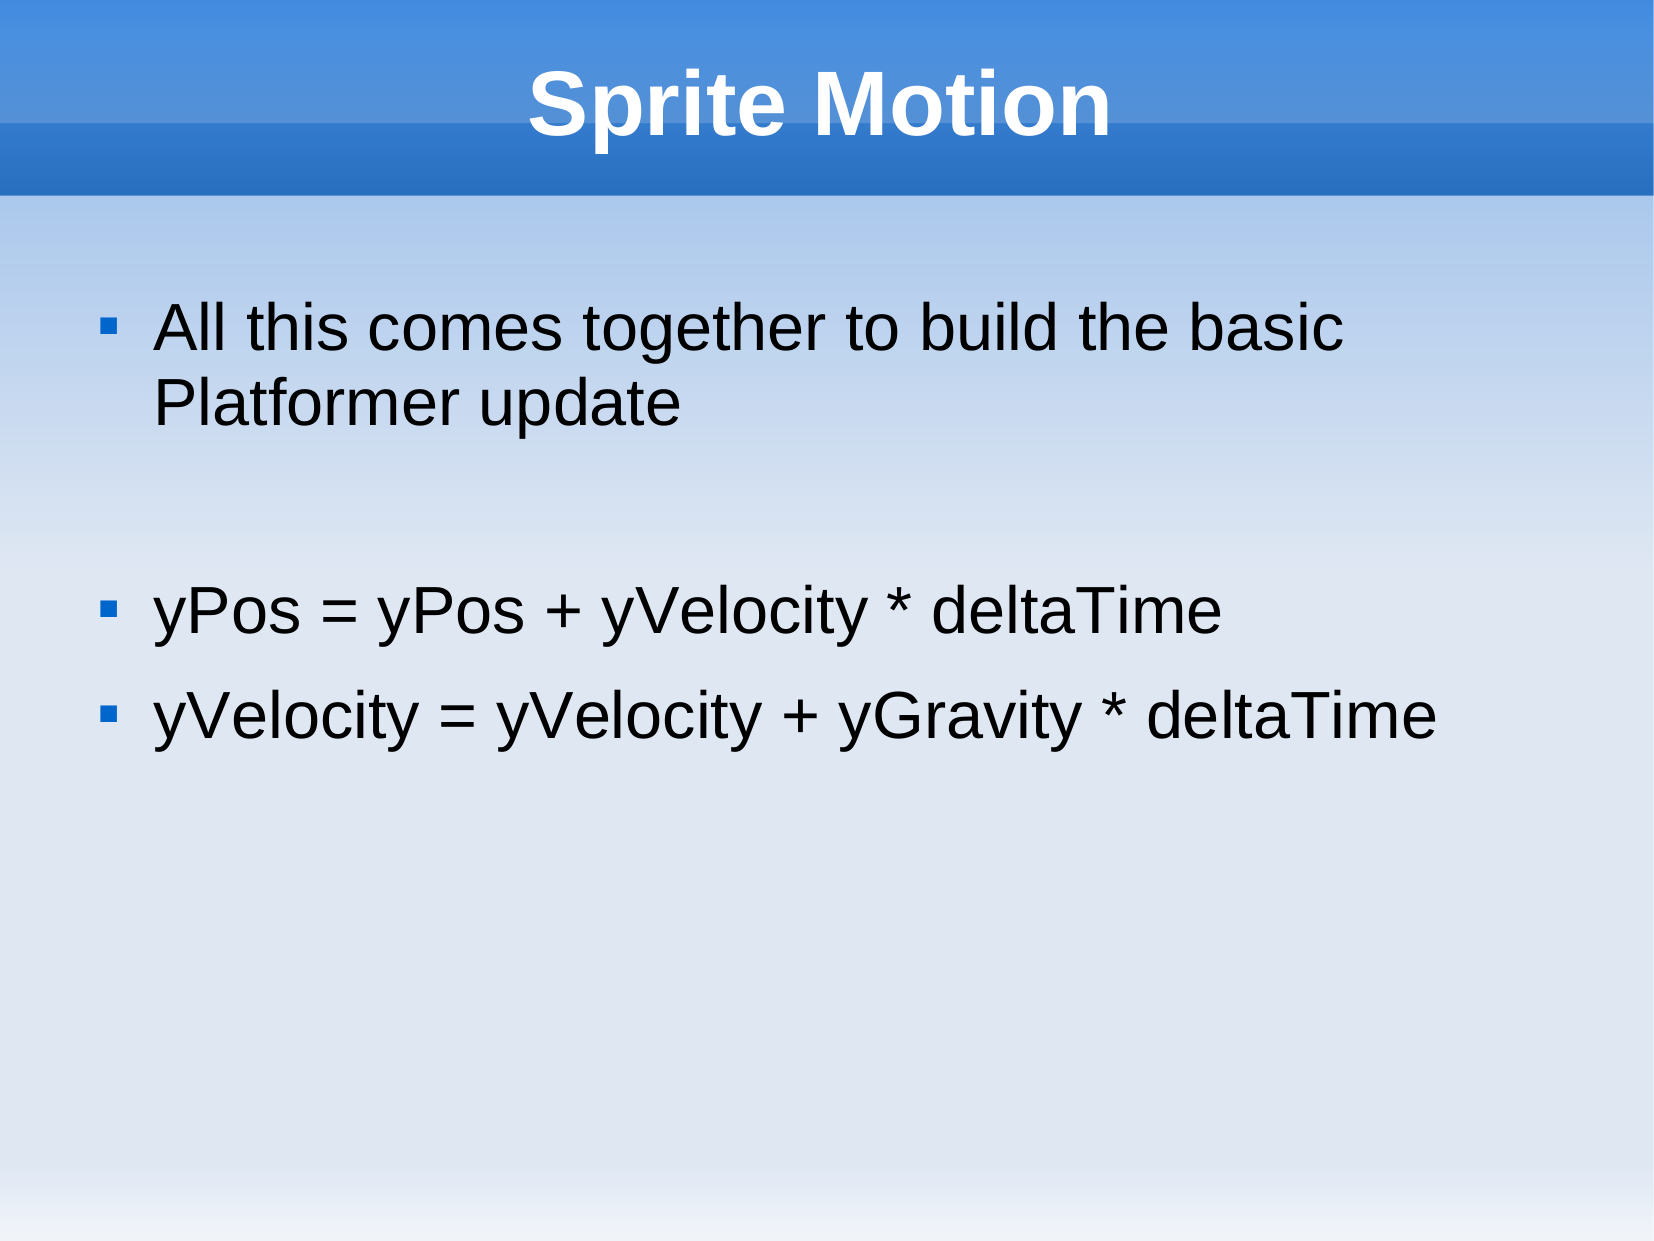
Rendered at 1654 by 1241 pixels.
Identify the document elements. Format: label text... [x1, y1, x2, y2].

picture [0, 0, 1654, 1241]
list All this comes together to build the basic Platformer update yPos = yPos + yVelocity * deltaTime yVelocity = yVelocity + yGravity * deltaTime [82, 290, 1571, 1161]
title Sprite Motion [76, 0, 1565, 208]
